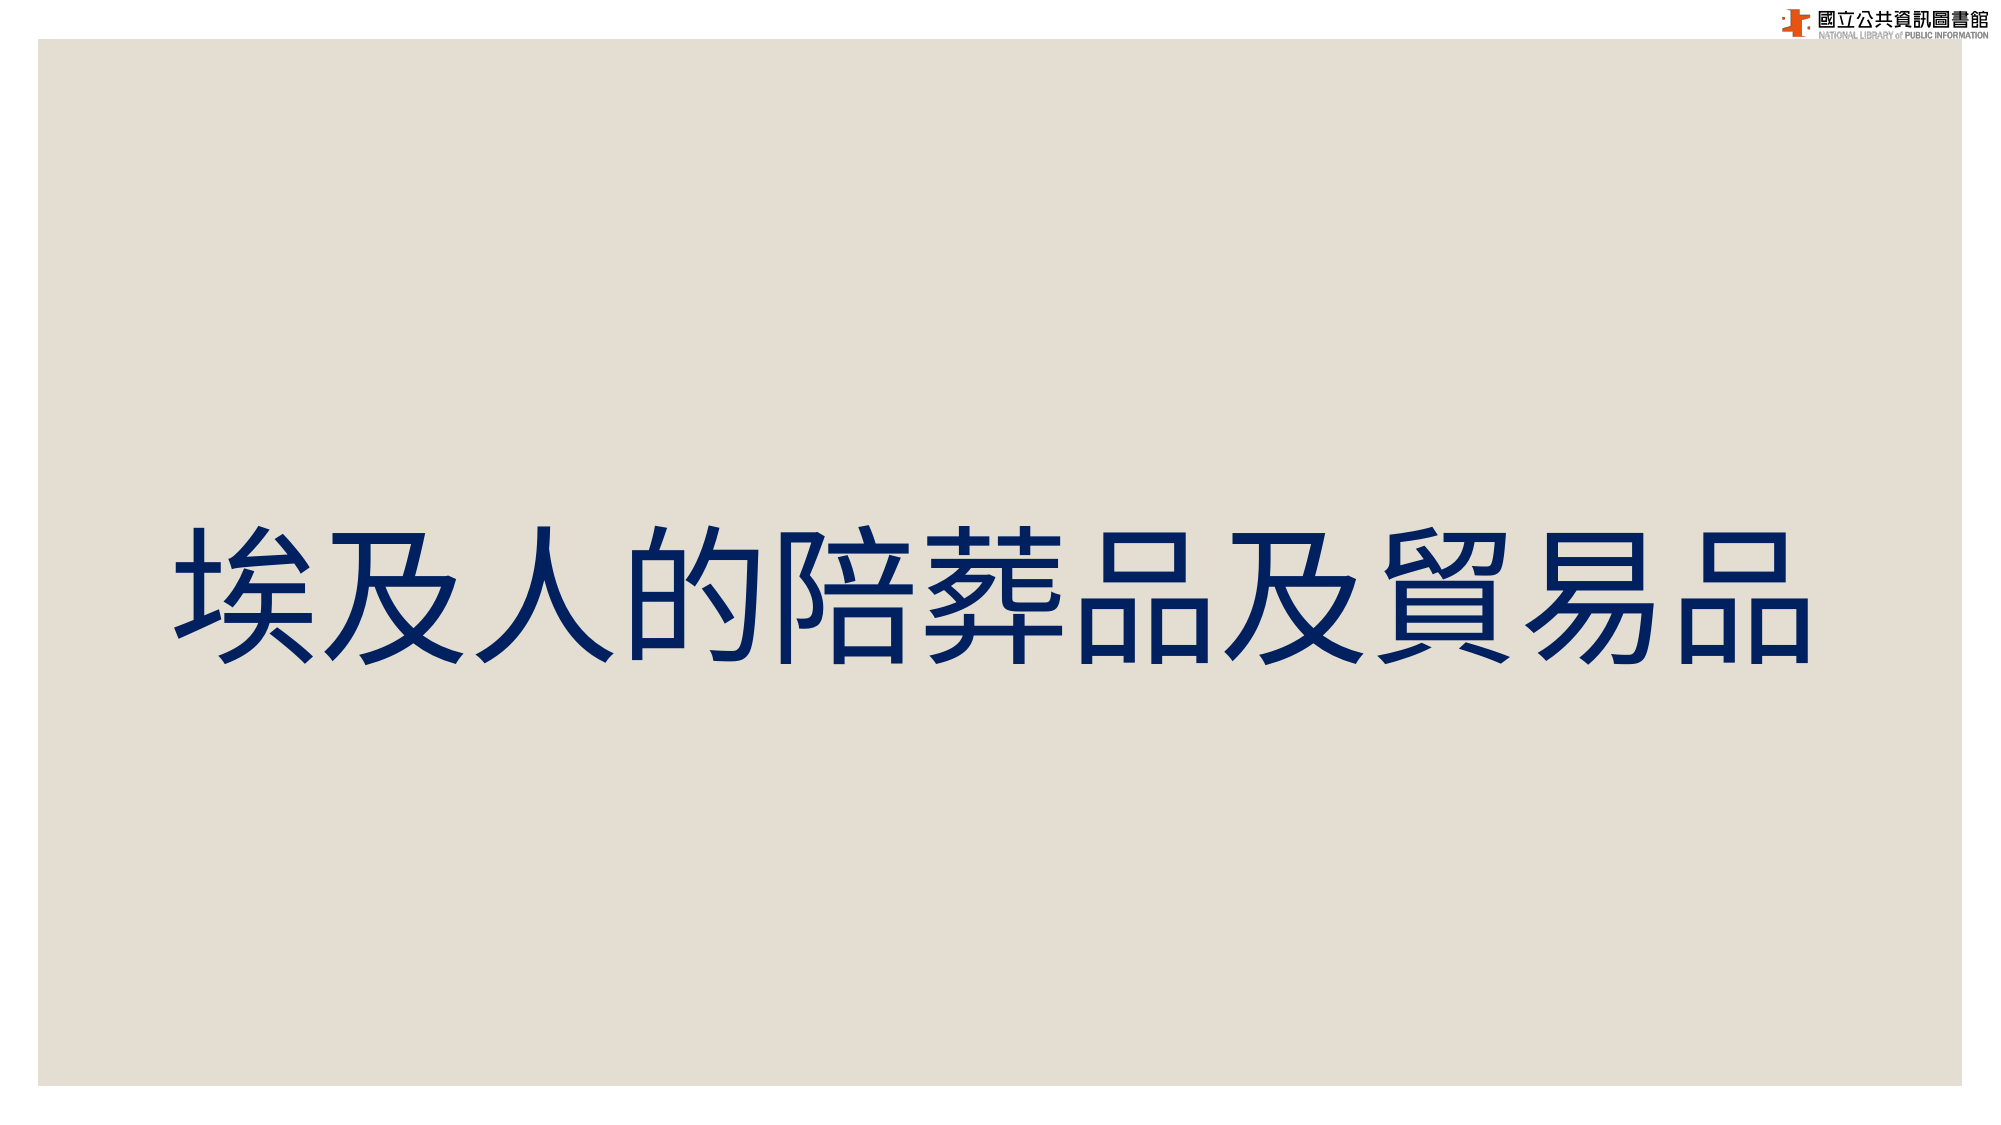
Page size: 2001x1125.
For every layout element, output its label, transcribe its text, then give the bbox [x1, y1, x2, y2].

text_box 埃及人的陪葬品及貿易品 [154, 495, 1834, 690]
